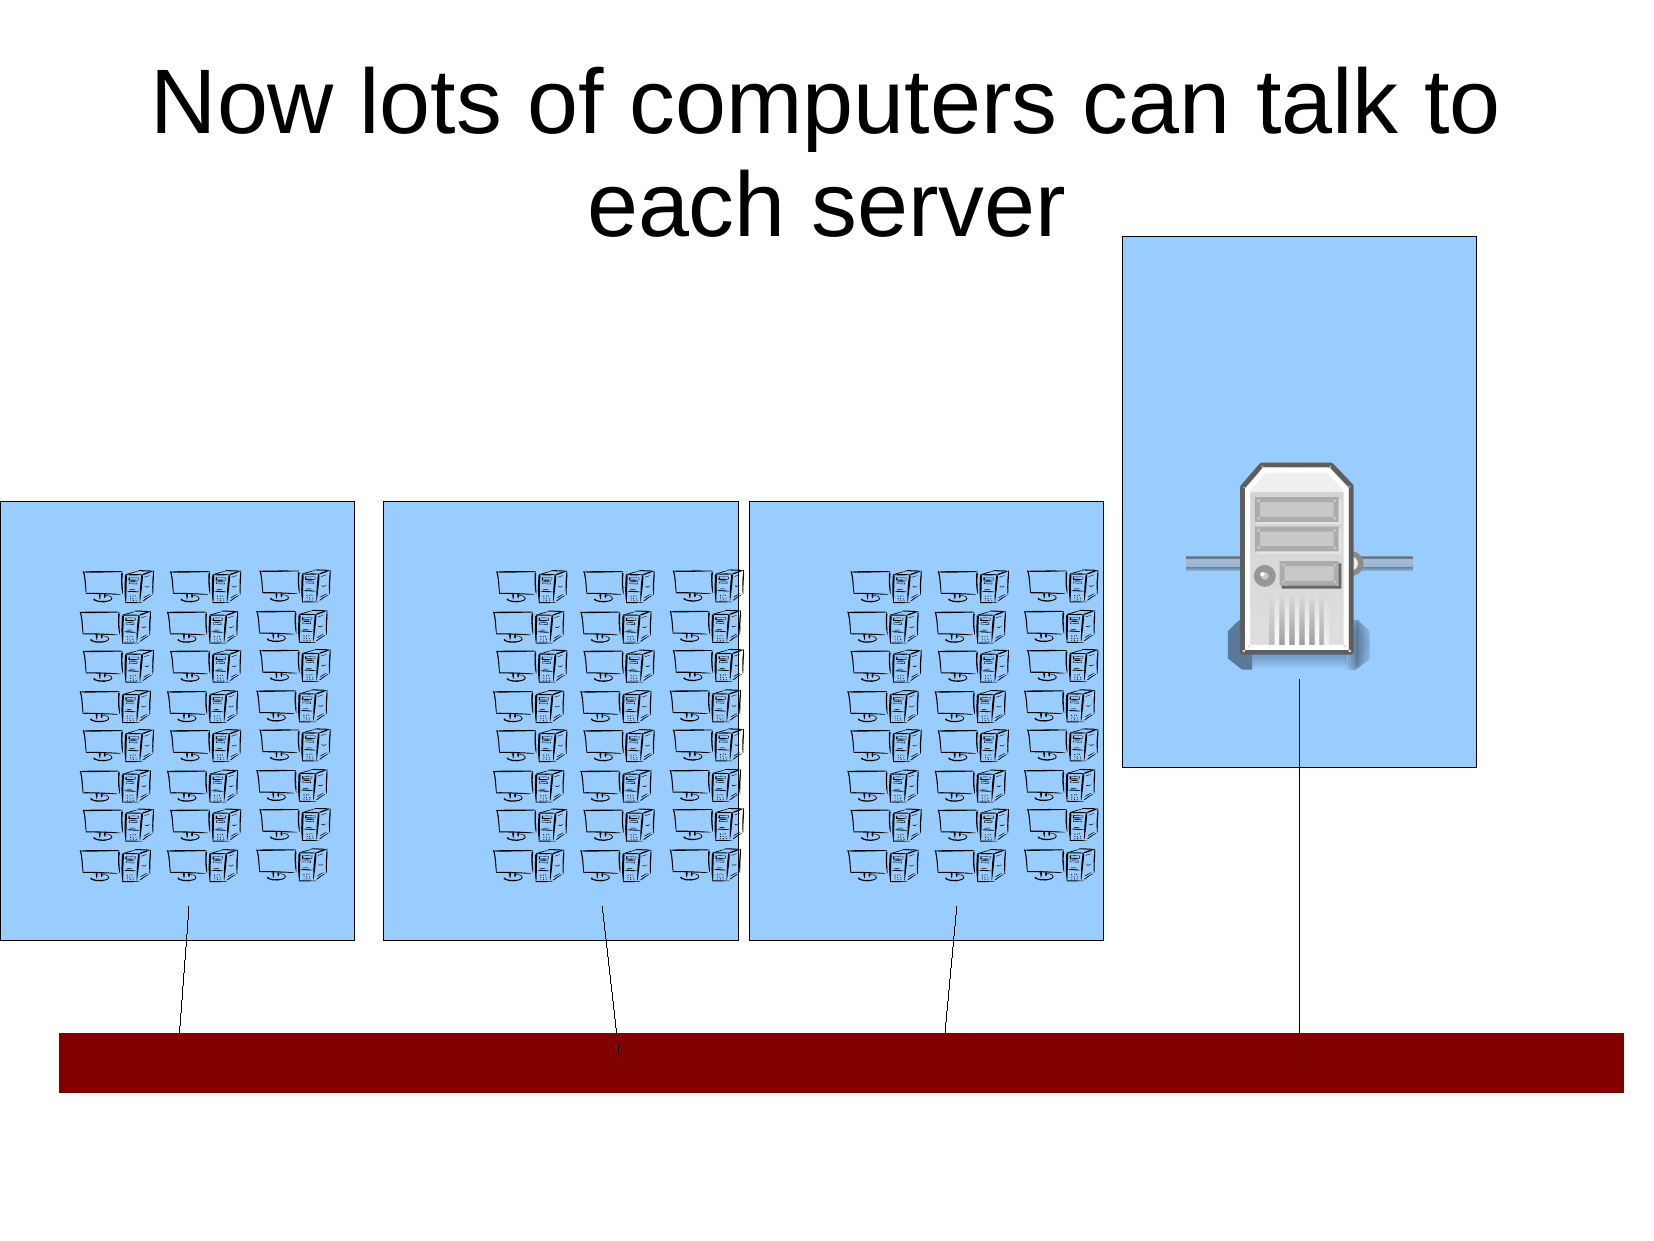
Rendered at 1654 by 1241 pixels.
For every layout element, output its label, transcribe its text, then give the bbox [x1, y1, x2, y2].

text_box [0, 501, 355, 941]
picture [1023, 768, 1096, 802]
picture [82, 570, 155, 604]
picture [259, 648, 331, 682]
picture [934, 769, 1006, 803]
picture [934, 690, 1006, 724]
picture [259, 728, 331, 762]
picture [672, 648, 745, 682]
picture [495, 729, 568, 763]
text_box [1122, 267, 1477, 768]
text_box [749, 501, 1104, 941]
picture [583, 729, 655, 763]
picture [166, 690, 239, 724]
picture [492, 849, 565, 883]
picture [166, 769, 239, 803]
picture [937, 808, 1010, 842]
picture [256, 848, 328, 882]
picture [256, 609, 328, 643]
picture [1026, 569, 1099, 603]
picture [1023, 609, 1096, 643]
picture [580, 769, 652, 803]
picture [1023, 848, 1096, 882]
picture [847, 610, 919, 644]
picture [580, 849, 652, 883]
picture [669, 609, 741, 643]
picture [169, 729, 242, 763]
picture [850, 808, 922, 842]
picture [937, 729, 1010, 763]
picture [1181, 442, 1418, 680]
picture [79, 610, 151, 644]
picture [82, 729, 155, 763]
picture [672, 728, 745, 762]
picture [492, 769, 565, 803]
picture [79, 690, 151, 724]
picture [169, 808, 242, 842]
picture [847, 690, 919, 724]
picture [669, 768, 741, 802]
picture [492, 610, 565, 644]
picture [580, 690, 652, 724]
picture [669, 848, 741, 882]
picture [934, 610, 1006, 644]
picture [580, 610, 652, 644]
picture [495, 808, 568, 842]
picture [847, 849, 919, 883]
picture [850, 729, 922, 763]
picture [850, 570, 922, 604]
picture [256, 768, 328, 802]
picture [259, 569, 331, 603]
picture [495, 649, 568, 683]
picture [672, 807, 745, 842]
picture [583, 570, 655, 604]
picture [82, 649, 155, 683]
picture [82, 808, 155, 842]
picture [583, 808, 655, 842]
picture [937, 649, 1010, 683]
picture [79, 769, 151, 803]
picture [672, 569, 745, 603]
picture [169, 570, 242, 604]
picture [937, 570, 1010, 604]
title Now lots of computers can talk to each server [82, 39, 1571, 267]
text_box [383, 501, 739, 941]
picture [169, 649, 242, 683]
picture [1026, 728, 1099, 762]
picture [583, 649, 655, 683]
picture [1023, 689, 1096, 723]
picture [259, 807, 331, 842]
picture [934, 849, 1006, 883]
picture [79, 849, 151, 883]
picture [850, 649, 922, 683]
picture [492, 690, 565, 724]
picture [166, 849, 239, 883]
picture [1026, 648, 1099, 682]
picture [166, 610, 239, 644]
picture [1026, 807, 1099, 842]
picture [669, 689, 741, 723]
picture [256, 689, 328, 723]
picture [847, 769, 919, 803]
picture [495, 570, 568, 604]
